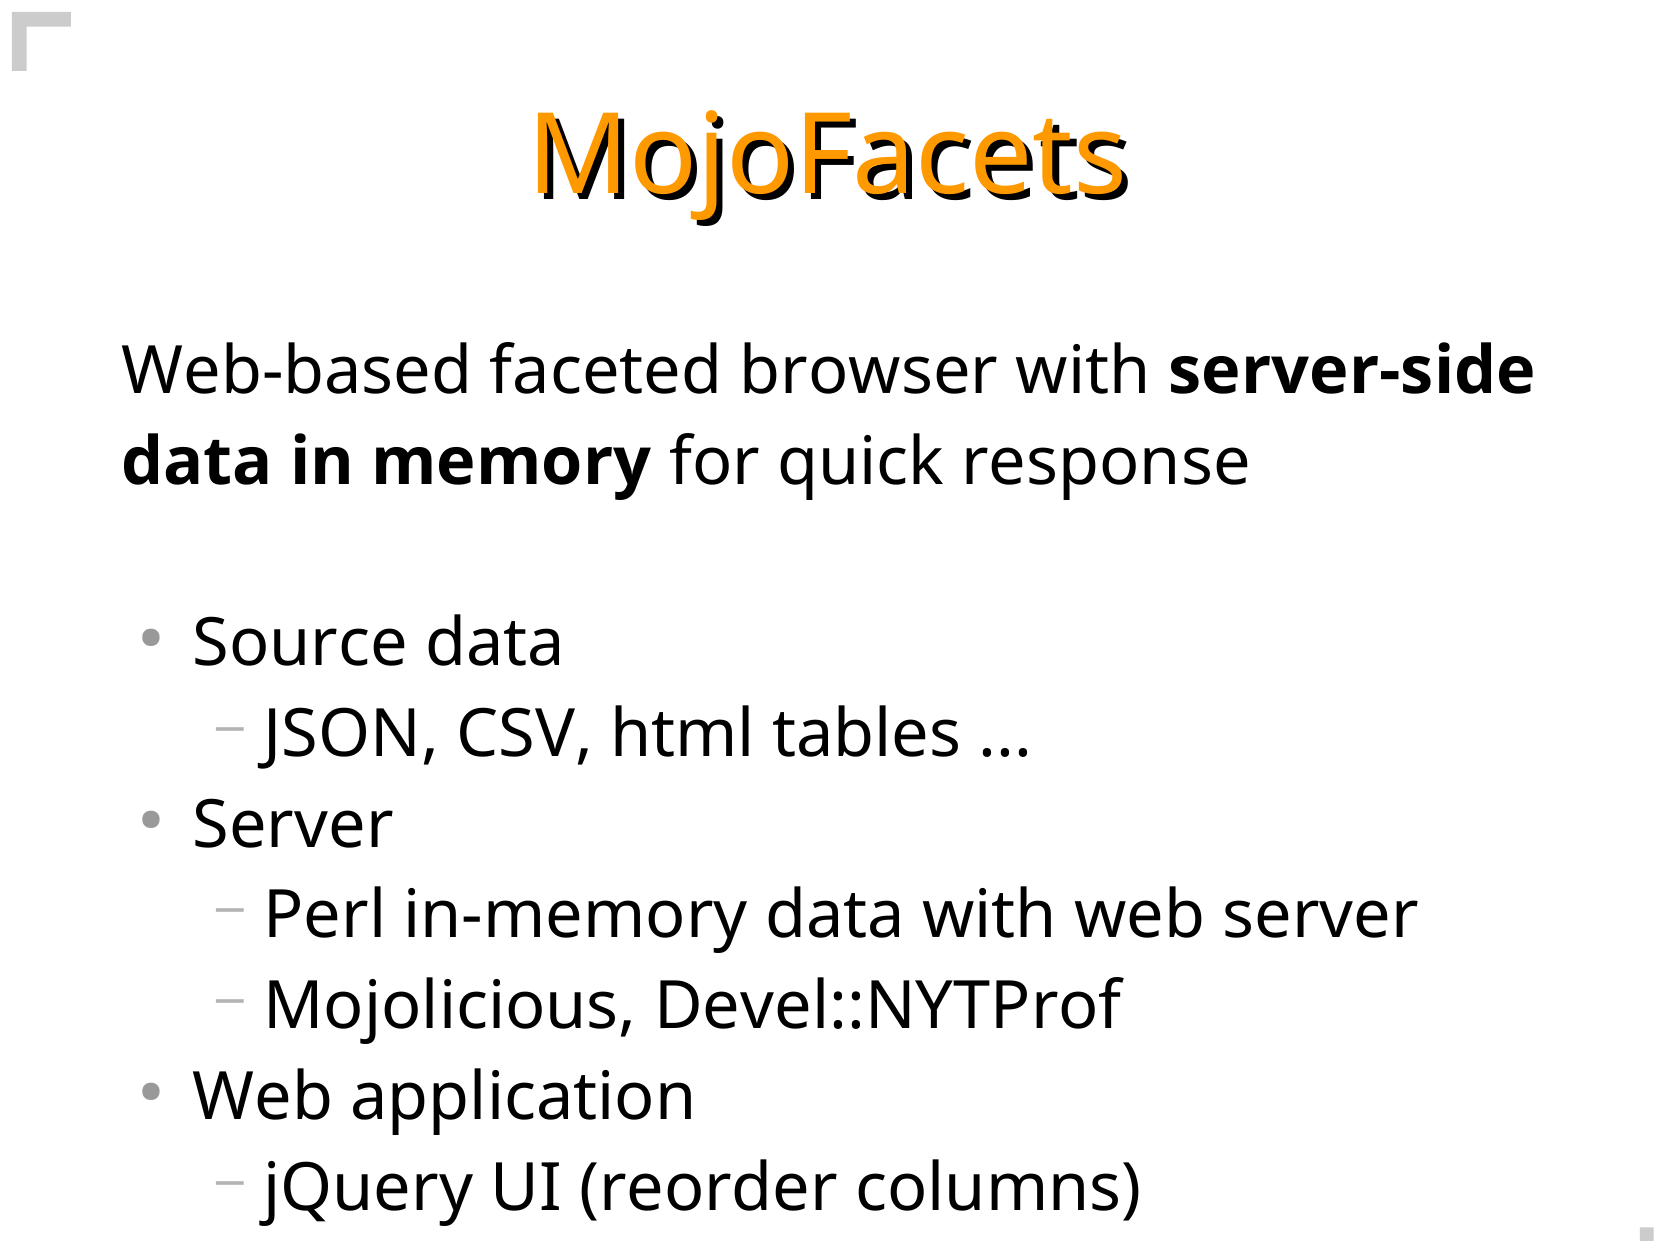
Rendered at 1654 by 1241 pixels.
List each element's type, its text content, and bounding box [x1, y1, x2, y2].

title MojoFacets [121, 46, 1534, 254]
list Web-based faceted browser with server-side data in memory for quick response Source data JSON, CSV, html tables ... Server Perl in-memory data with web server Mojolicious, Devel::NYTProf Web application jQuery UI (reorder columns) [121, 322, 1561, 1132]
